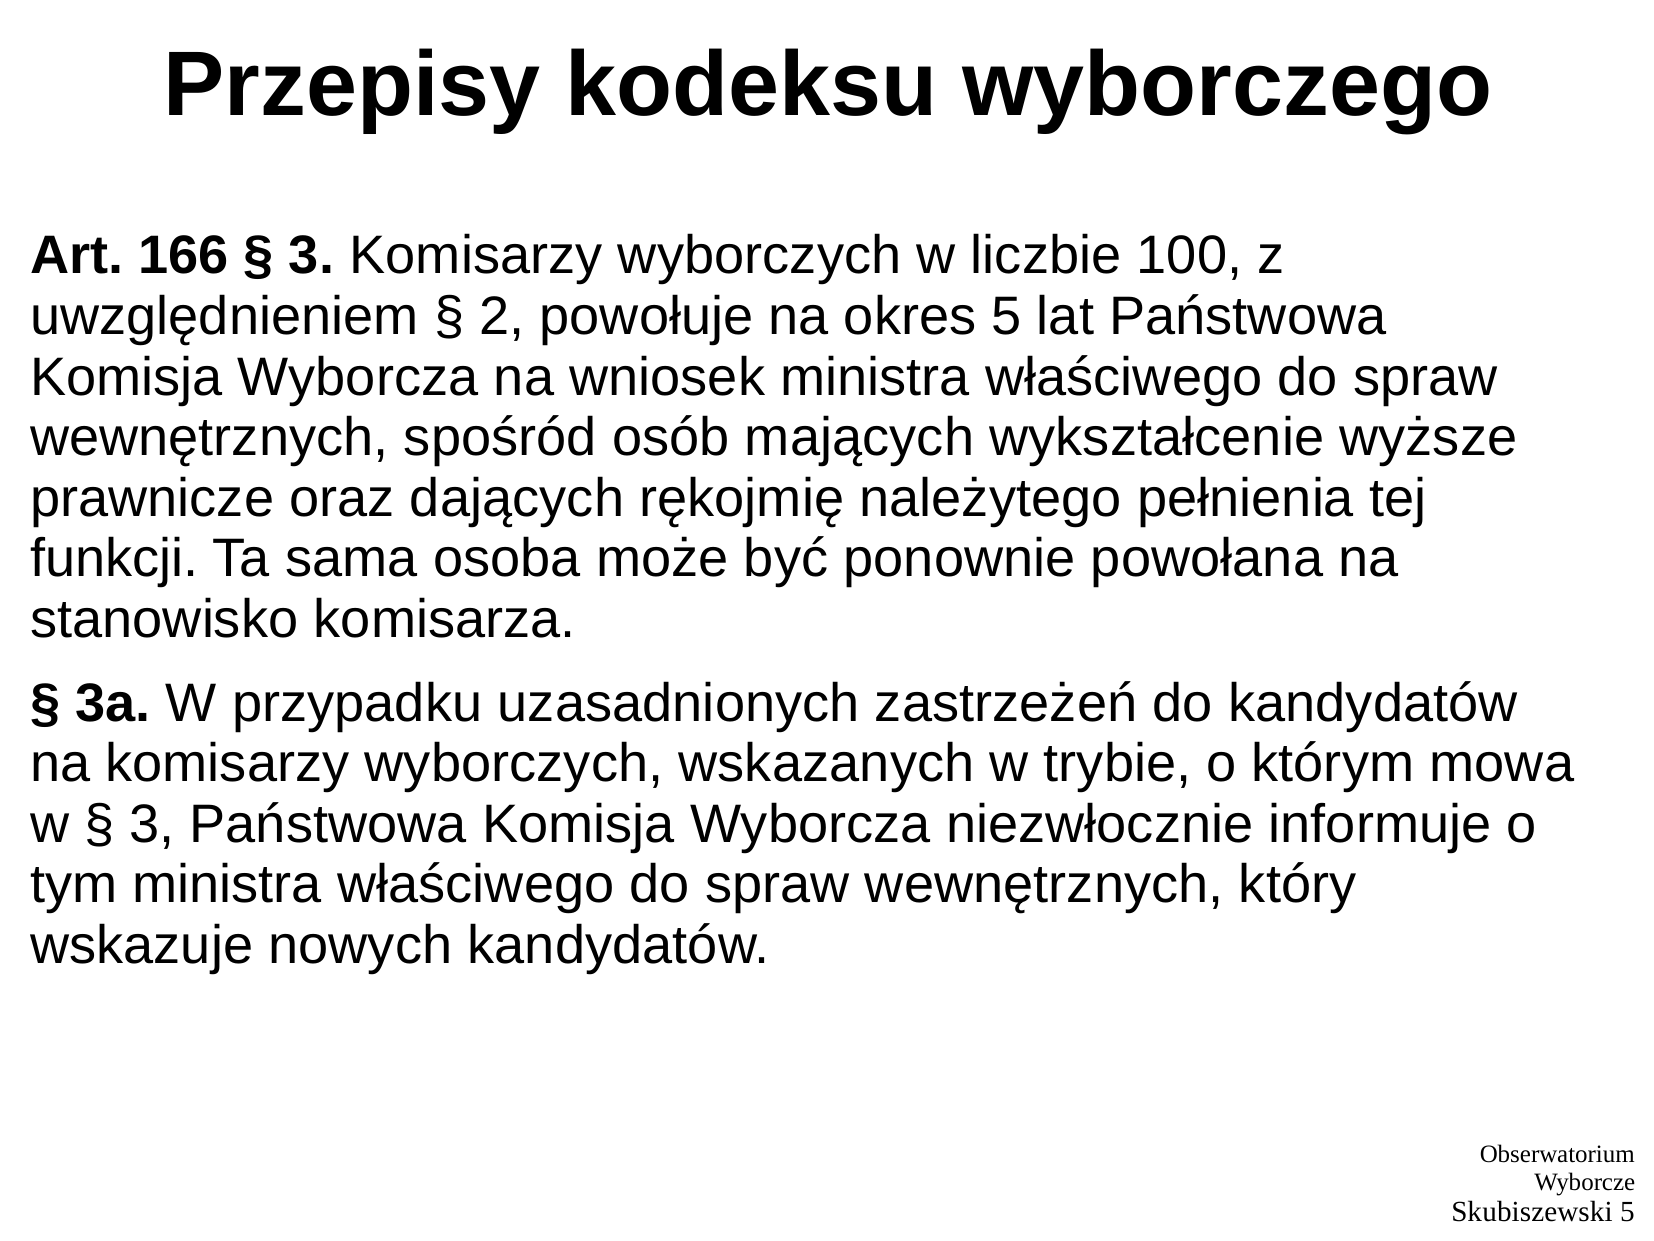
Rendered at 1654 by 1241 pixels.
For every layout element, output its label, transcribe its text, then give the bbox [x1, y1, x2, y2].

title Przepisy kodeksu wyborczego [84, 32, 1573, 205]
list Art. 166 § 3. Komisarzy wyborczych w liczbie 100, z uwzględnieniem § 2, powołuje na okres 5 lat Państwowa Komisja Wyborcza na wniosek ministra właściwego do spraw wewnętrznych, spośród osób mających wykształcenie wyższe prawnicze oraz dających rękojmię należytego pełnienia tej funkcji. Ta sama osoba może być ponownie powołana na stanowisko komisarza. § 3a. W przypadku uzasadnionych zastrzeżeń do kandydatów na komisarzy wyborczych, wskazanych w trybie, o którym mowa w § 3, Państwowa Komisja Wyborcza niezwłocznie informuje o tym ministra właściwego do spraw wewnętrznych, który wskazuje nowych kandydatów. [30, 225, 1583, 1241]
